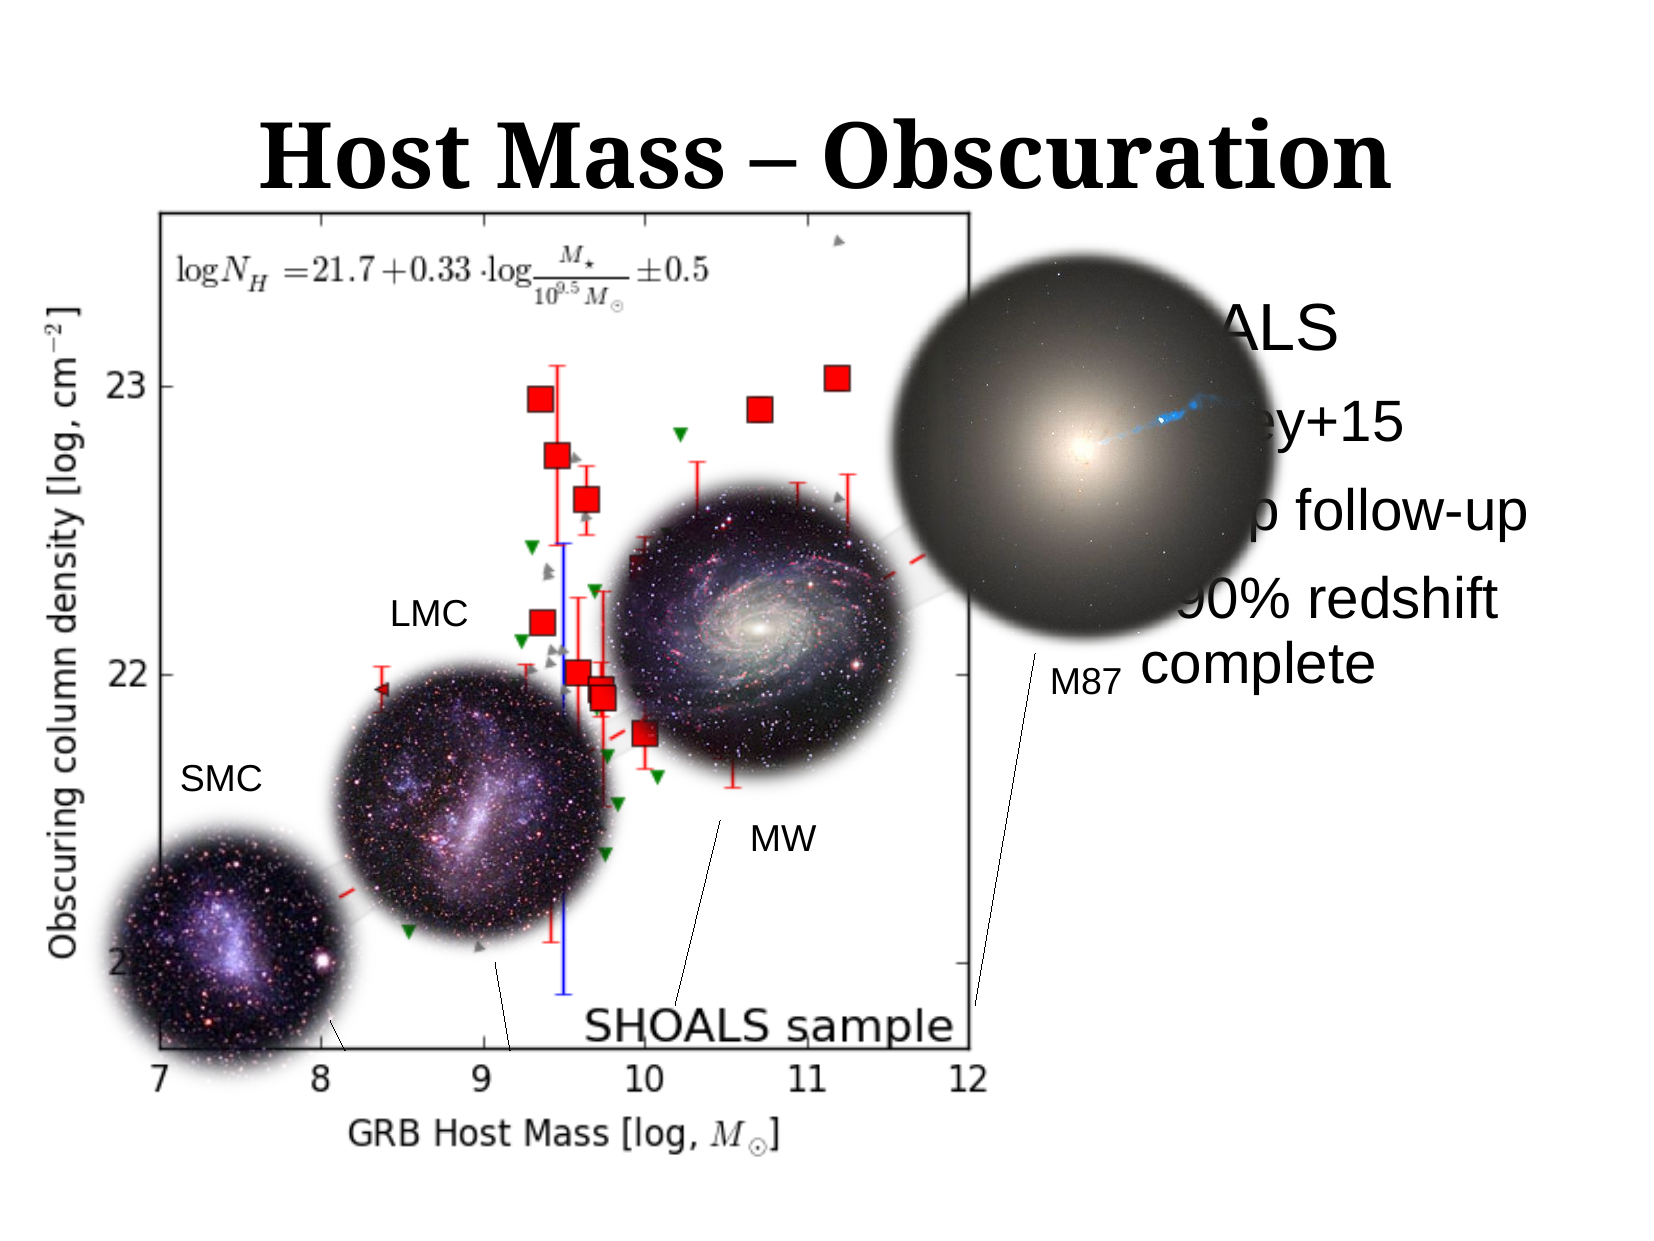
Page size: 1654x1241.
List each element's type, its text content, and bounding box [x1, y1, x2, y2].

title Host Mass – Obscuration [82, 49, 1571, 257]
picture [24, 194, 1291, 1180]
text_box LMC [375, 585, 526, 642]
text_box MW [735, 810, 871, 867]
list SHOALS Perley+15 Deep follow-up ~90% redshift complete [1006, 290, 1595, 1010]
text_box SMC [165, 750, 286, 807]
text_box M87 [1035, 653, 1156, 753]
